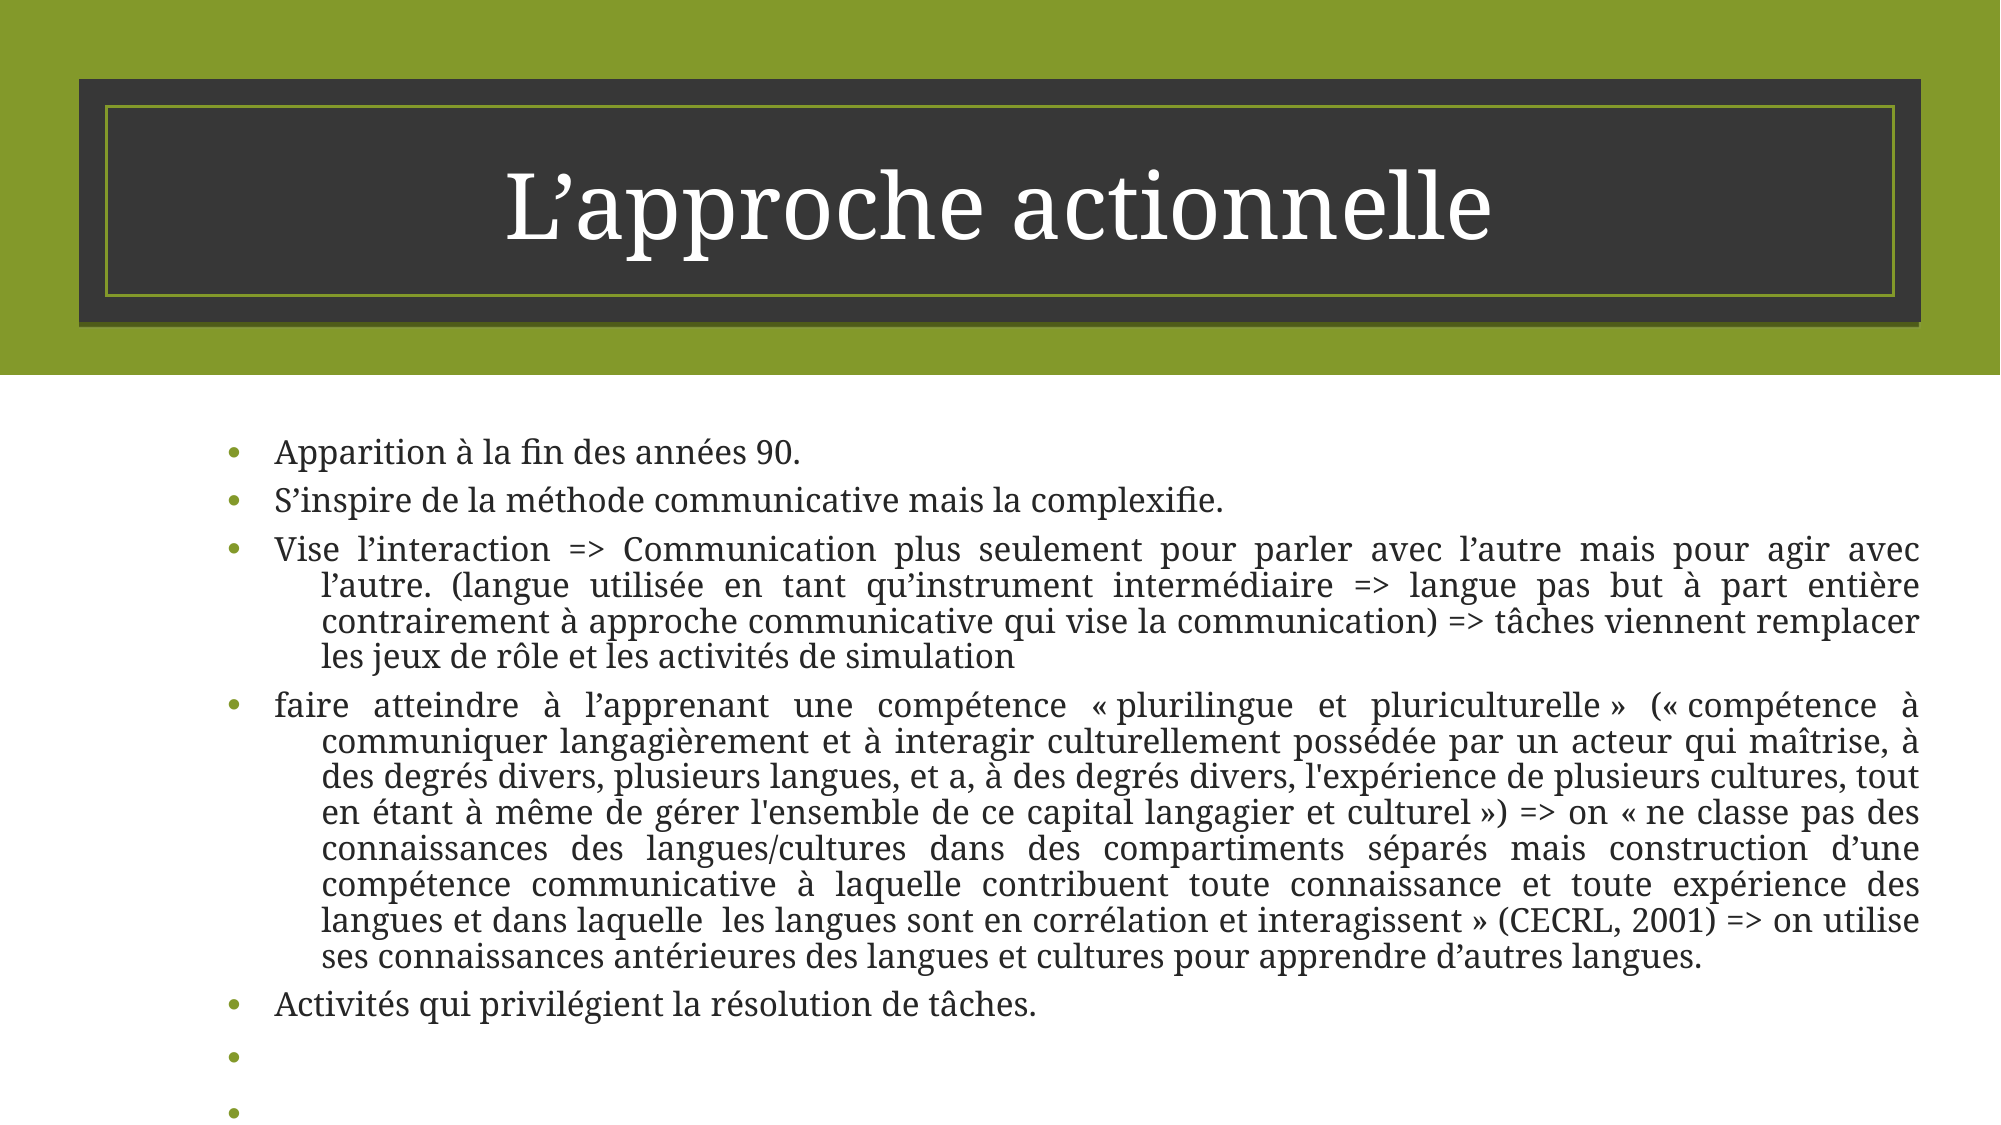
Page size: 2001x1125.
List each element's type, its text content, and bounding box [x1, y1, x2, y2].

list Apparition à la fin des années 90. S’inspire de la méthode communicative mais la complexifie. Vise l’interaction => Communication plus seulement pour parler avec l’autre mais pour agir avec l’autre. (langue utilisée en tant qu’instrument intermédiaire => langue pas but à part entière contrairement à approche communicative qui vise la communication) => tâches viennent remplacer les jeux de rôle et les activités de simulation faire atteindre à l’apprenant une compétence « plurilingue et pluriculturelle » (« compétence à communiquer langagièrement et à interagir culturellement possédée par un acteur qui maîtrise, à des degrés divers, plusieurs langues, et a, à des degrés divers, l'expérience de plusieurs cultures, tout en étant à même de gérer l'ensemble de ce capital langagier et culturel ») => on « ne classe pas des connaissances des langues/cultures dans des compartiments séparés mais construction d’une compétence communicative à laquelle contribuent toute connaissance et toute expérience des langues et dans laquelle les langues sont en corrélation et interagissent » (CECRL, 2001) => on utilise ses connaissances antérieures des langues et cultures pour apprendre d’autres langues. Activités qui privilégient la résolution de tâches. [212, 428, 1938, 1046]
title L’approche actionnelle [131, 130, 1869, 276]
text_box [0, 0, 2000, 1125]
